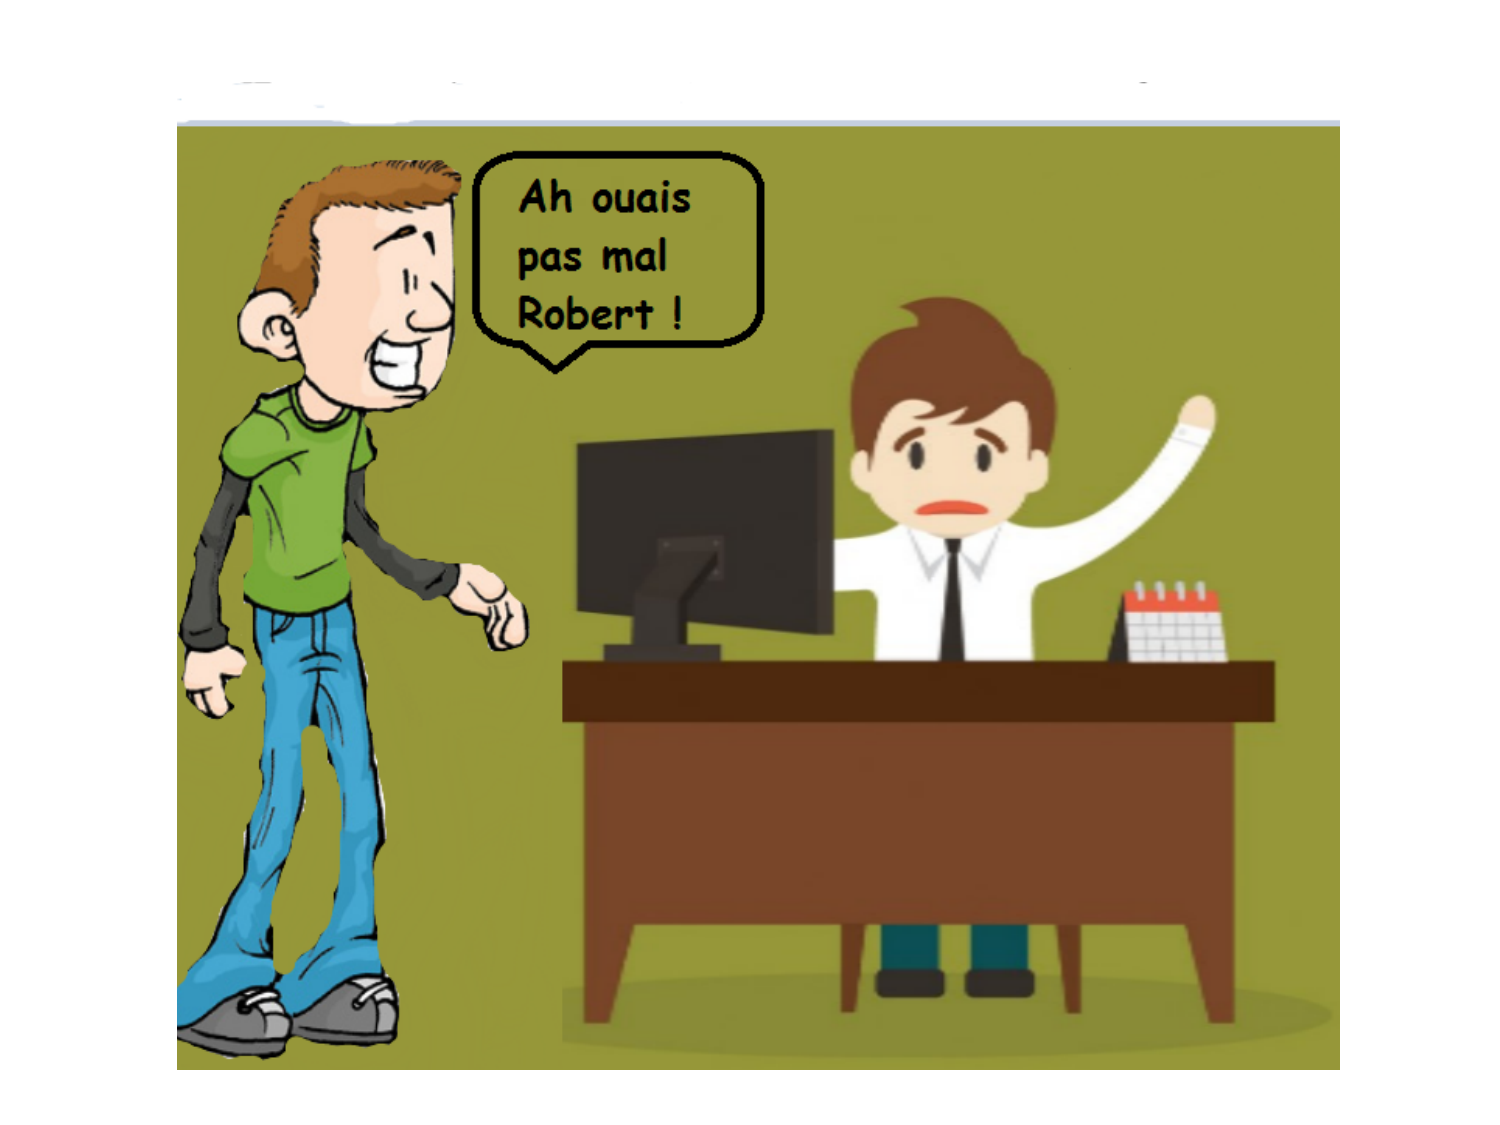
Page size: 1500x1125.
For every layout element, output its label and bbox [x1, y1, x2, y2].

picture [177, 82, 1340, 1070]
